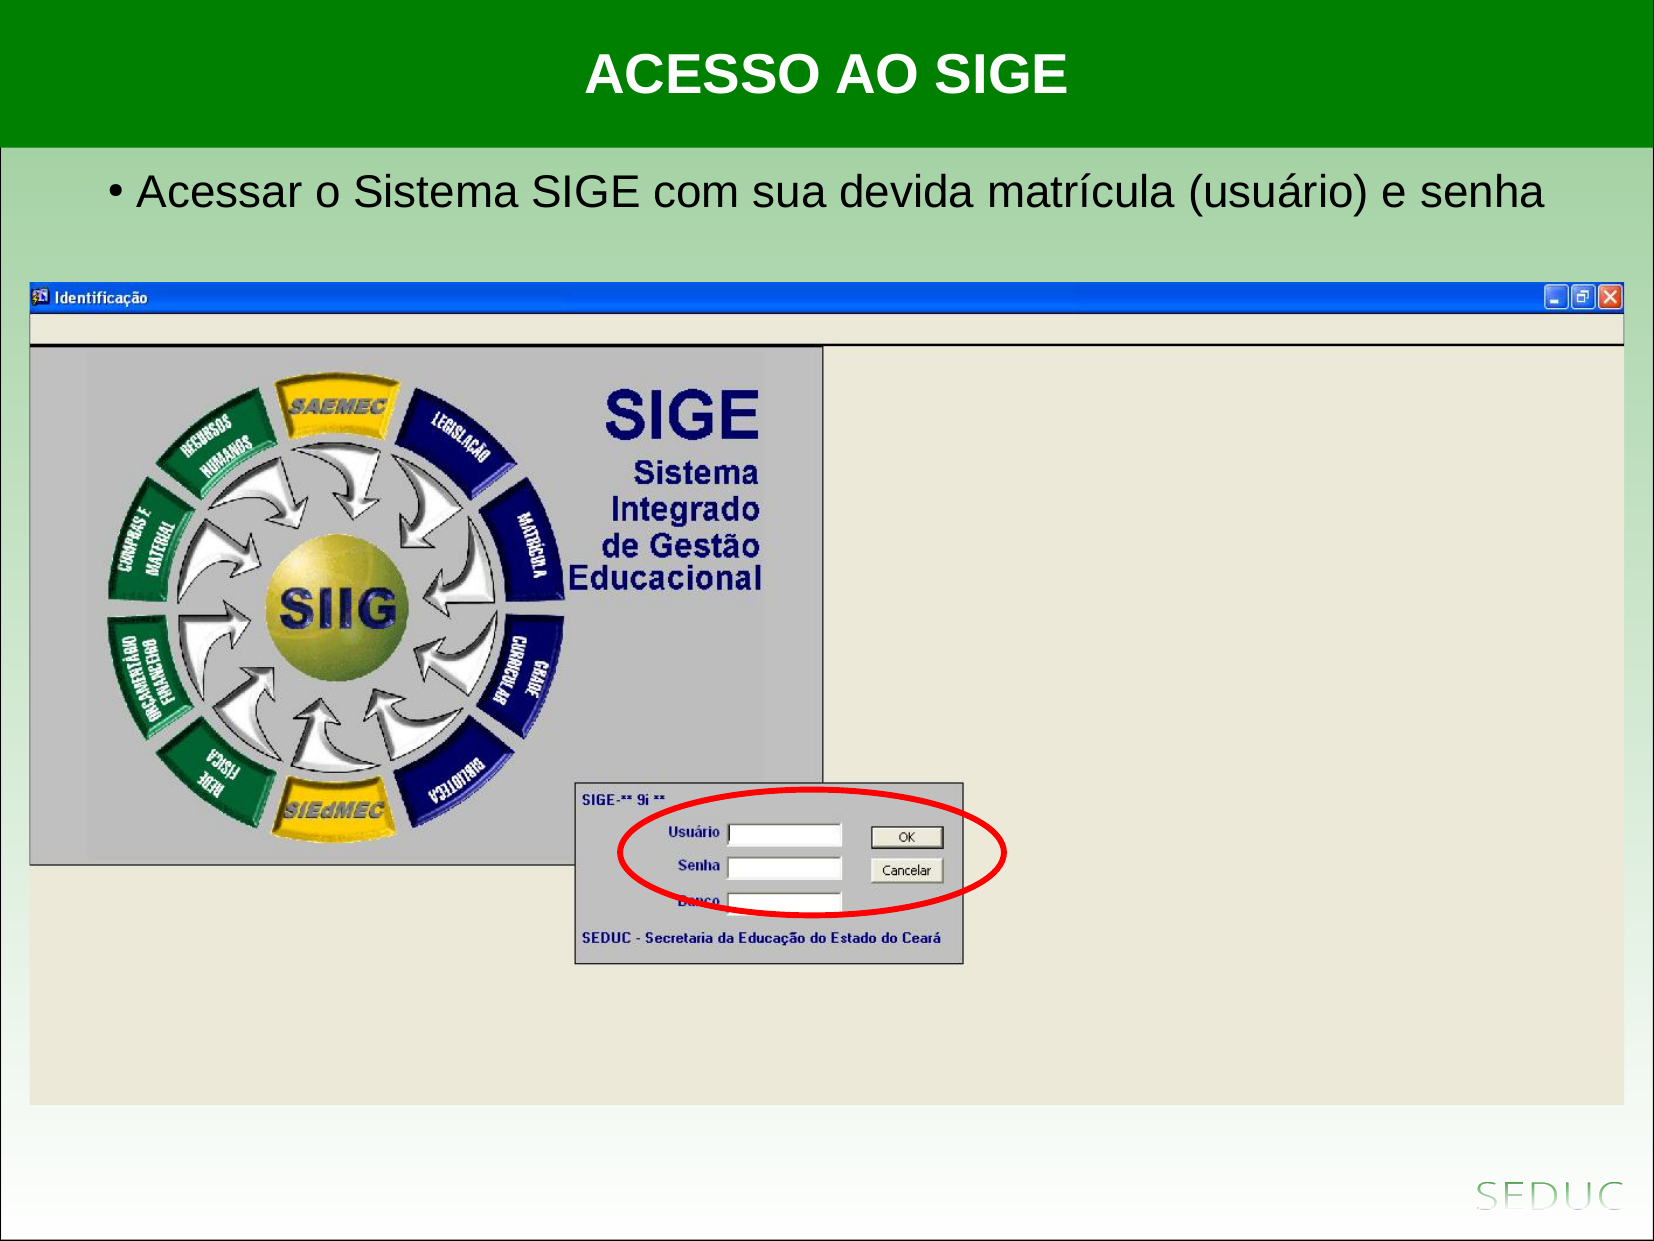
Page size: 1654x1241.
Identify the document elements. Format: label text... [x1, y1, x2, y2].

text_box SEDUC [1565, 1181, 1592, 1211]
text_box SEDUC [1598, 1181, 1624, 1211]
text_box [0, 237, 1654, 1241]
text_box SEDUC [1530, 1181, 1558, 1211]
text_box SEDUC [1476, 1181, 1498, 1211]
text_box Acessar o Sistema SIGE com sua devida matrícula (usuário) e senha [0, 147, 1654, 237]
text_box SEDUC [1504, 1181, 1524, 1211]
text_box ACESSO AO SIGE [0, 0, 1654, 147]
picture [29, 282, 1625, 1105]
